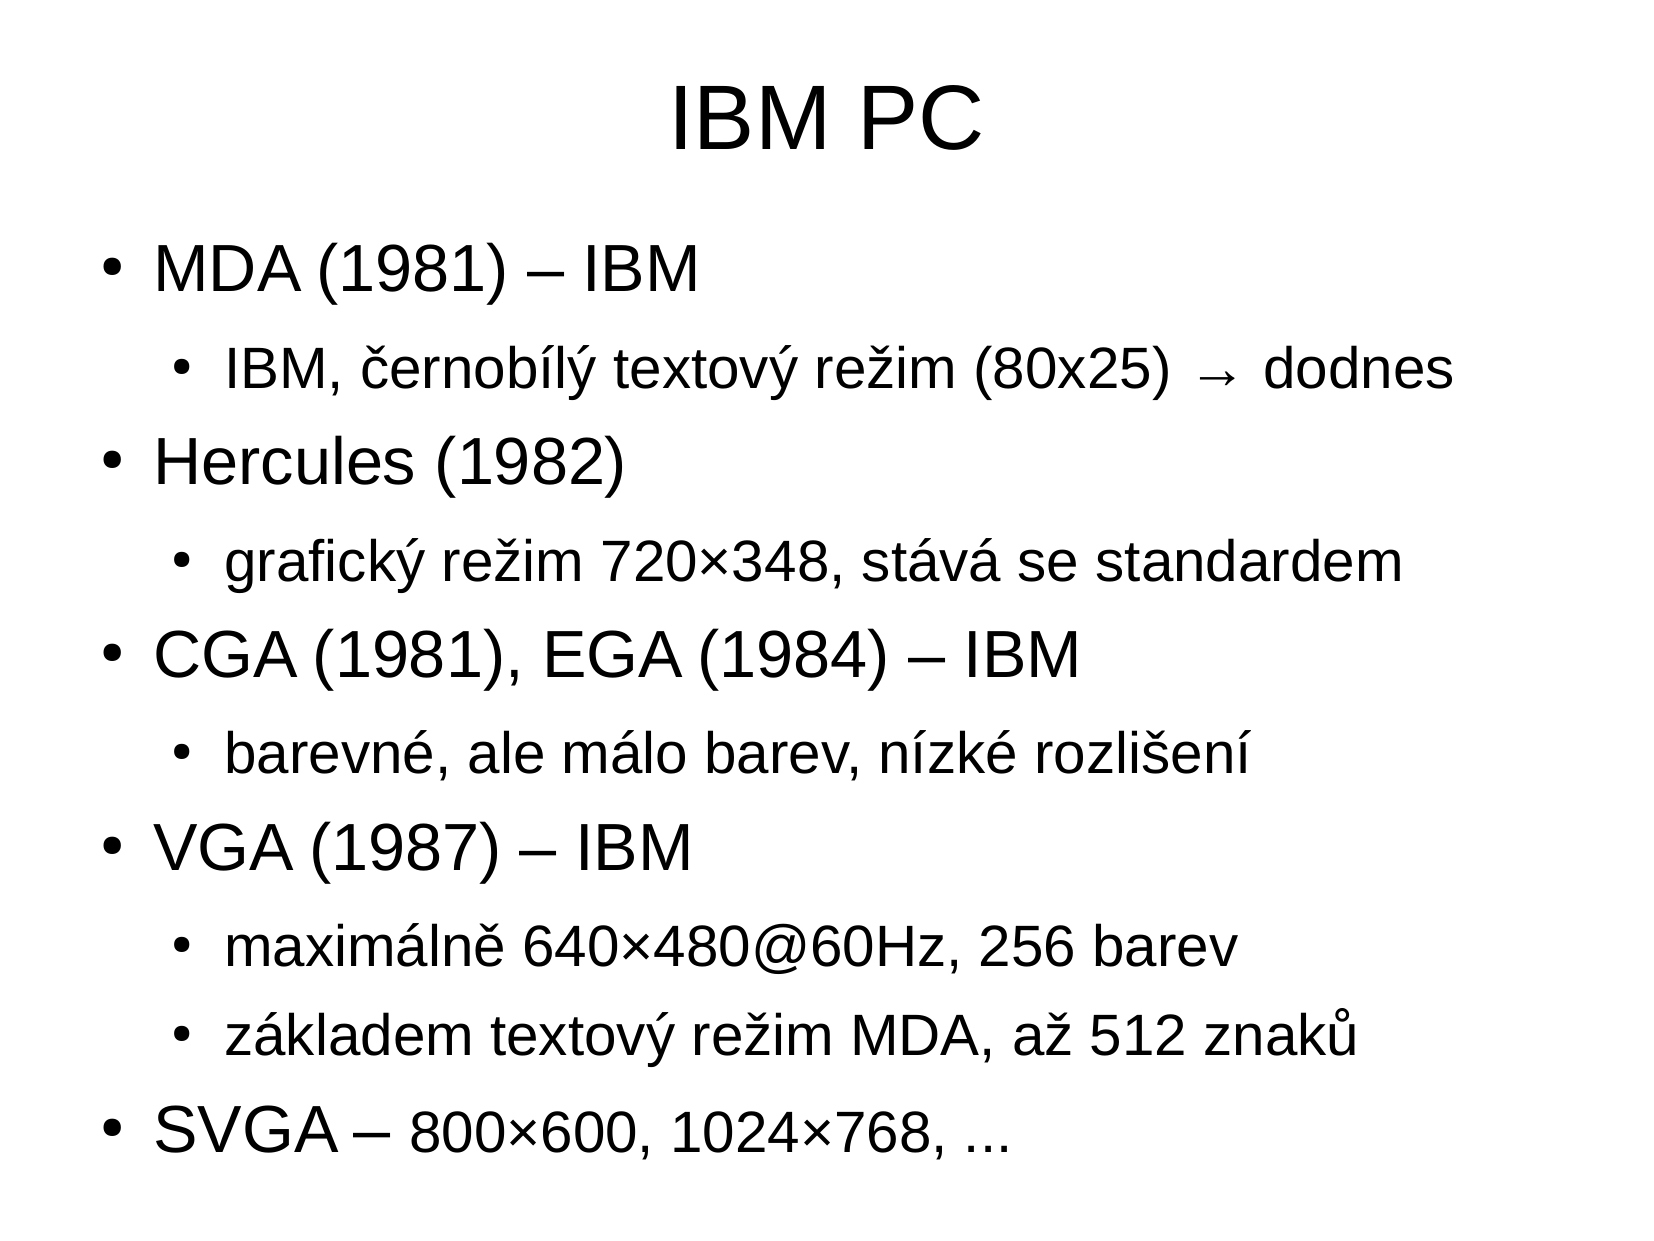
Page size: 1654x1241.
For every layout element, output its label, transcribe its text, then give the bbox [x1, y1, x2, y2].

title IBM PC [82, 21, 1571, 214]
list MDA (1981) – IBM IBM, černobílý textový režim (80x25) → dodnes Hercules (1982) grafický režim 720×348, stává se standardem CGA (1981), EGA (1984) – IBM barevné, ale málo barev, nízké rozlišení VGA (1987) – IBM maximálně 640×480@60Hz, 256 barev základem textový režim MDA, až 512 znaků SVGA – 800×600, 1024×768, ... [82, 231, 1571, 1167]
